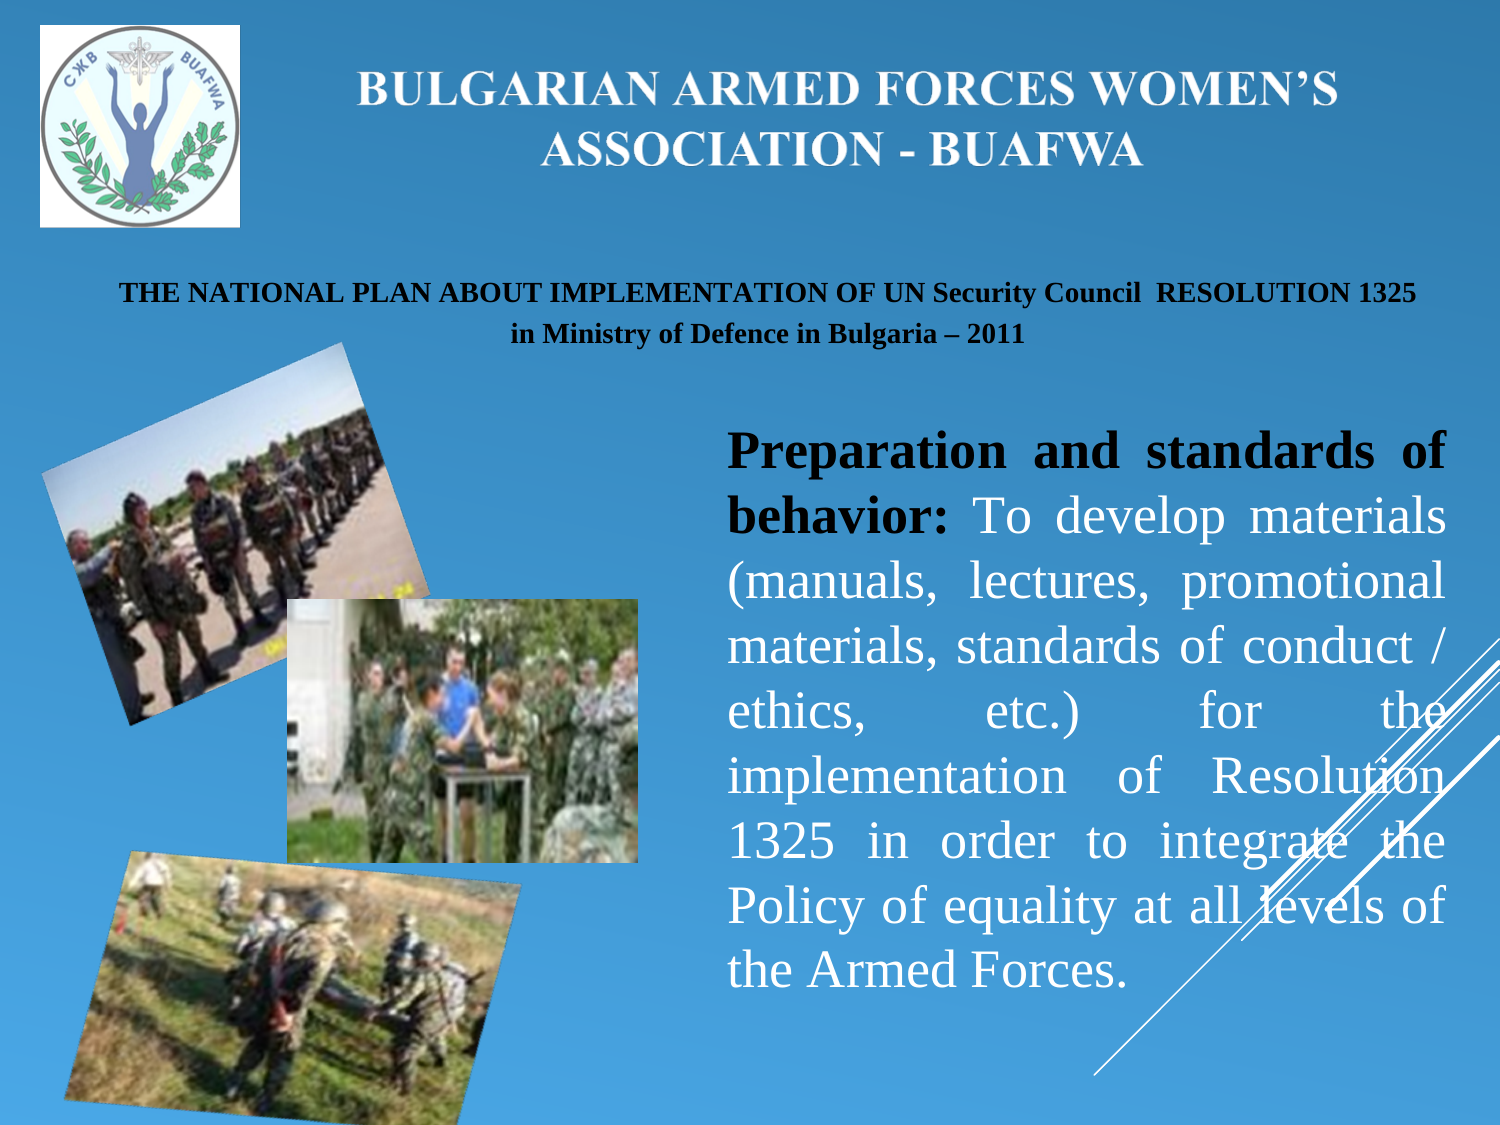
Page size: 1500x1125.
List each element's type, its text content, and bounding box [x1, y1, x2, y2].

text_box Preparation and standards of behavior: To develop materials (manuals, lectures, promotional materials, standards of conduct / ethics, etc.) for the implementation of Resolution 1325 in order to integrate the Policy of equality at all levels of the Armed Forces. [712, 406, 1463, 1007]
picture [40, 25, 1394, 248]
picture [0, 341, 638, 1125]
list THE NATIONAL PLAN ABOUT IMPLEMENTATION OF UN Security Council RESOLUTION 1325 in Ministry of Defence in Bulgaria – 2011 [71, 249, 1448, 471]
